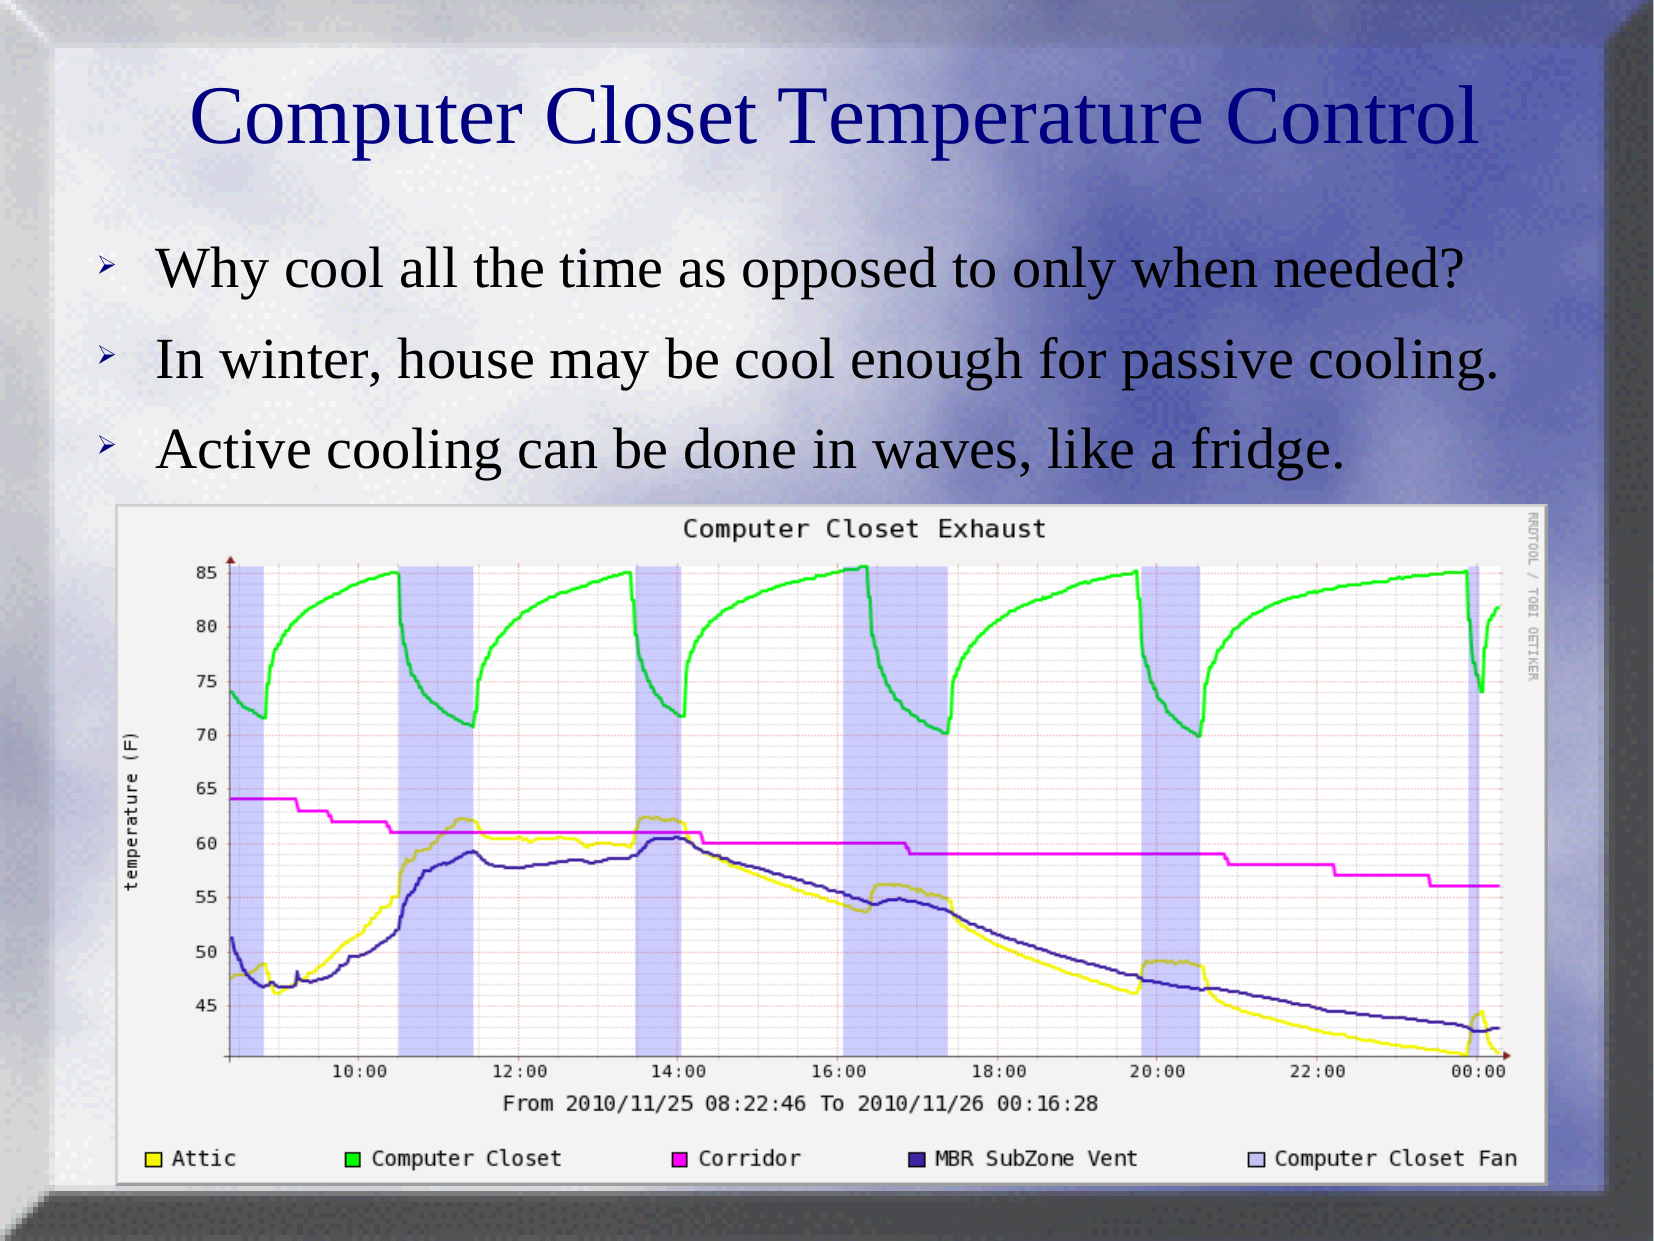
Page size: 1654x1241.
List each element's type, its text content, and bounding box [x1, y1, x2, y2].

list Why cool all the time as opposed to only when needed? In winter, house may be cool enough for passive cooling. Active cooling can be done in waves, like a fridge. [96, 235, 1584, 482]
picture [0, 0, 1654, 1241]
title Computer Closet Temperature Control [120, 67, 1552, 165]
